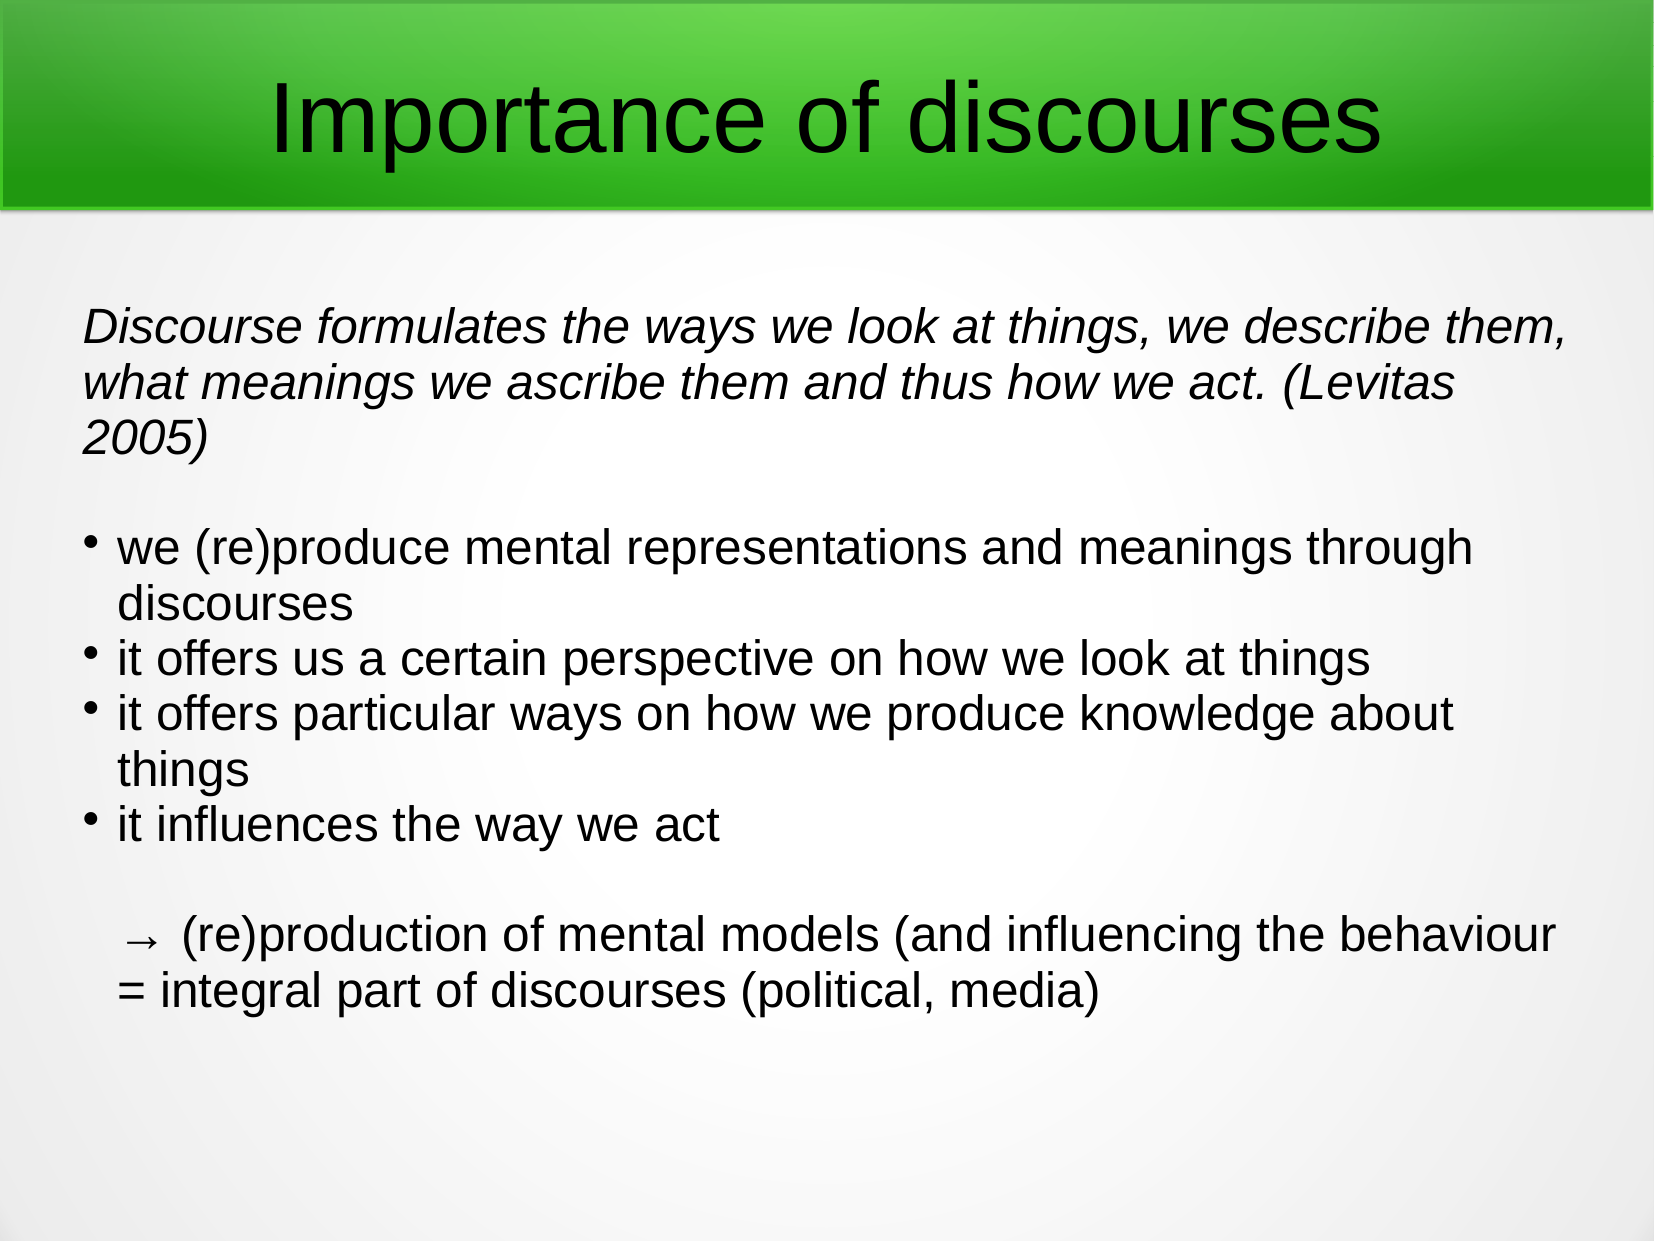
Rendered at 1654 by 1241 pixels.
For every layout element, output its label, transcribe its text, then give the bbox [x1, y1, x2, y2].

list Discourse formulates the ways we look at things, we describe them, what meanings we ascribe them and thus how we act. (Levitas 2005) we (re)produce mental representations and meanings through discourses it offers us a certain perspective on how we look at things it offers particular ways on how we produce knowledge about things it influences the way we act → (re)production of mental models (and influencing the behaviour = integral part of discourses (political, media) [82, 299, 1571, 1019]
title Importance of discourses [82, 47, 1571, 189]
